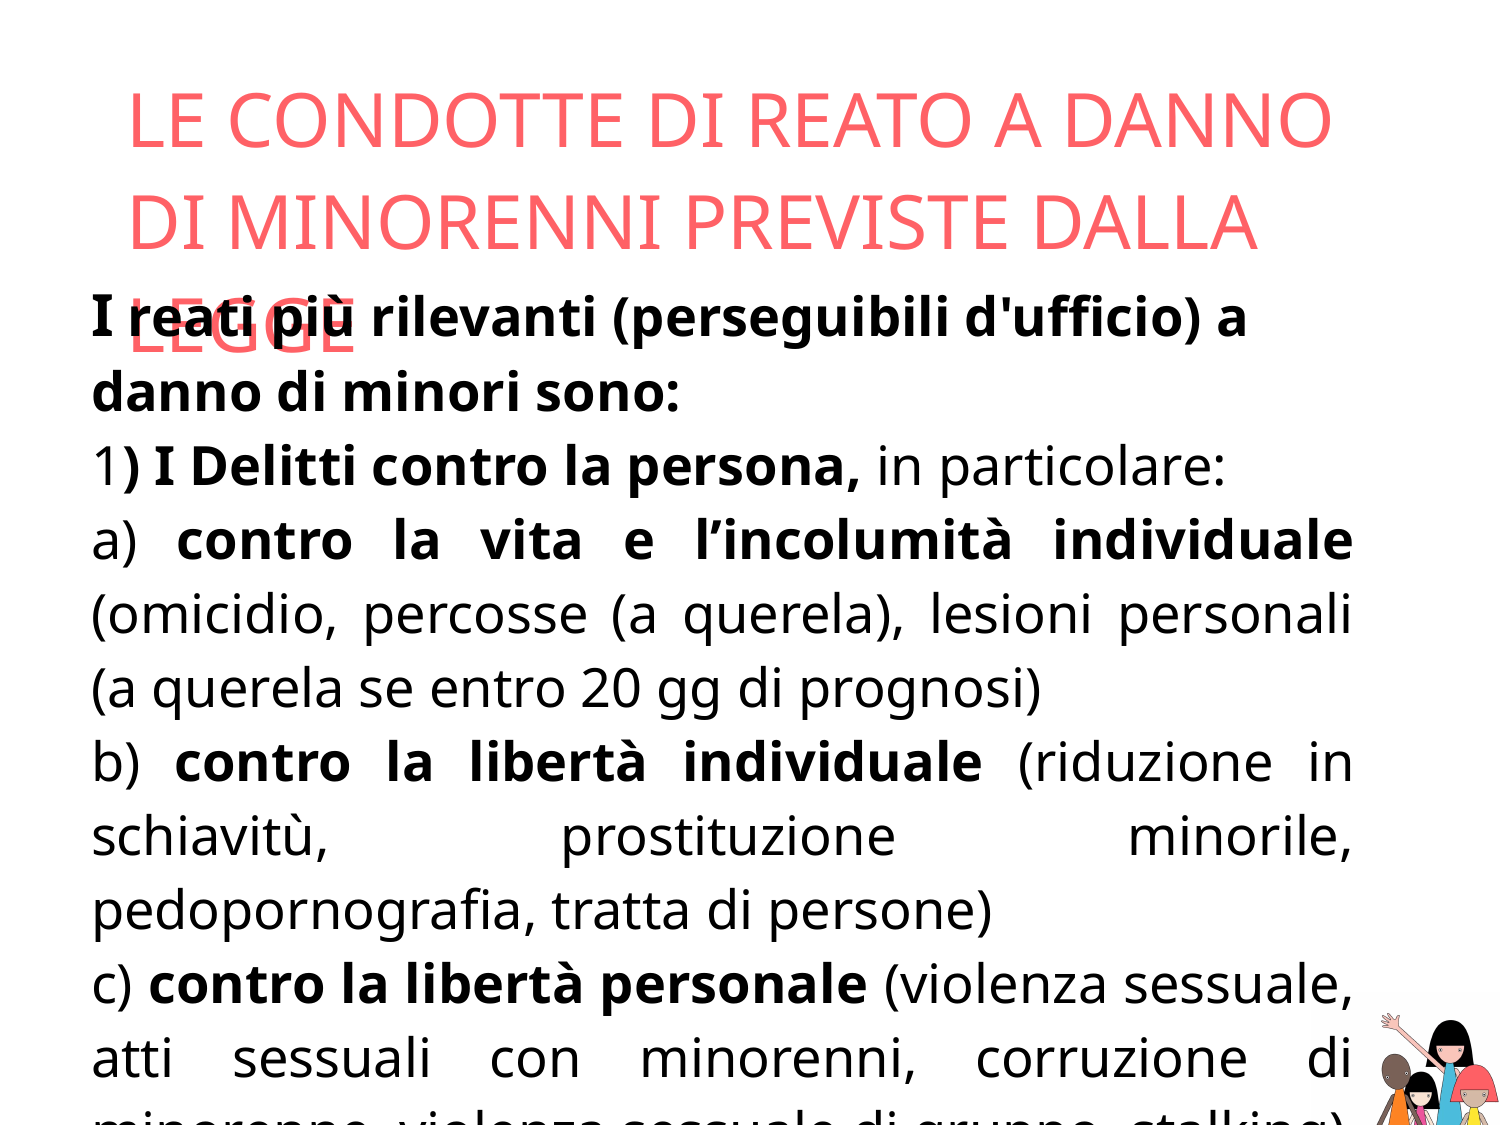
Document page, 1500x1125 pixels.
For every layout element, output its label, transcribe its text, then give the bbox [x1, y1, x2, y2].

text_box LE CONDOTTE DI REATO A DANNO DI MINORENNI PREVISTE DALLA LEGGE [111, 59, 1406, 278]
text_box I reati più rilevanti (perseguibili d'ufficio) a danno di minori sono: 1) I Delitti contro la persona, in particolare: a) contro la vita e l’incolumità individuale (omicidio, percosse (a querela), lesioni personali (a querela se entro 20 gg di prognosi) b) contro la libertà individuale (riduzione in schiavitù, prostituzione minorile, pedopornografia, tratta di persone) c) contro la libertà personale (violenza sessuale, atti sessuali con minorenni, corruzione di minorenne, violenza sessuale di gruppo, stalking) : [76, 266, 1370, 851]
